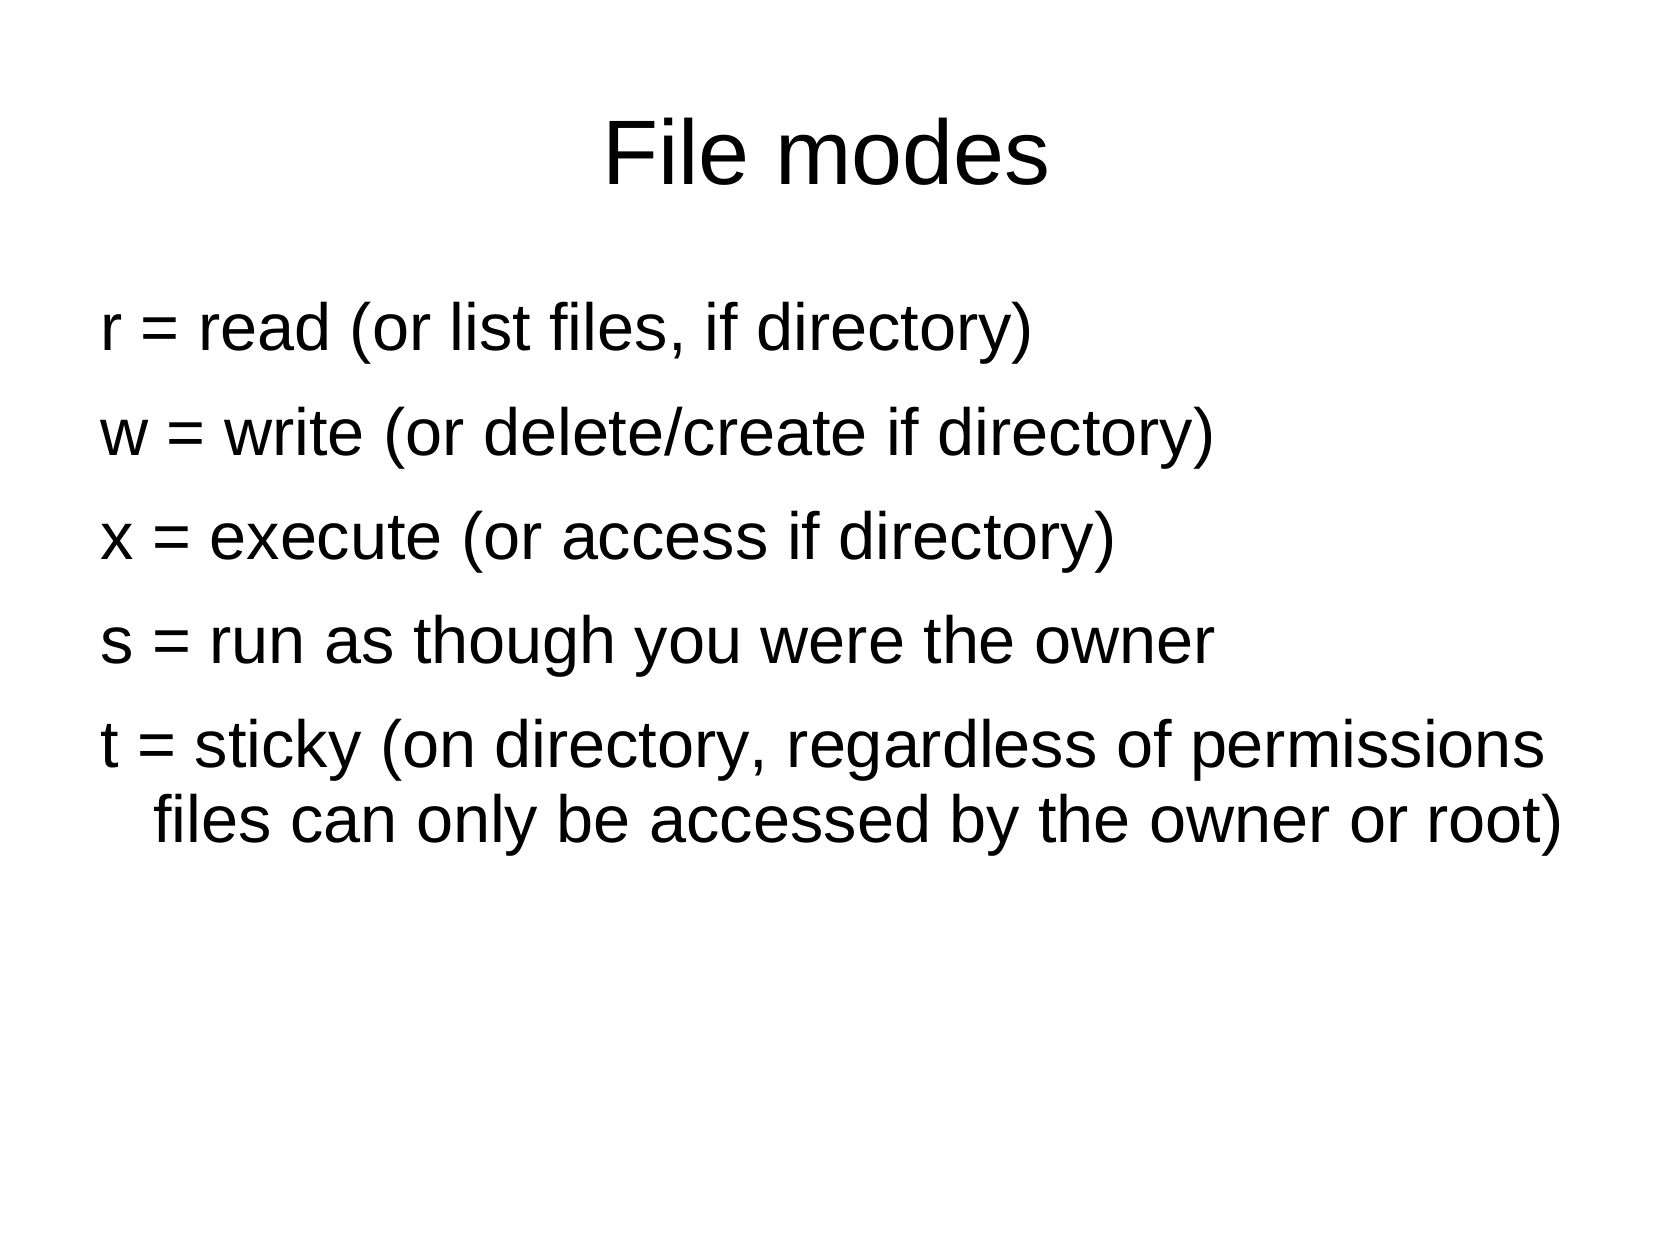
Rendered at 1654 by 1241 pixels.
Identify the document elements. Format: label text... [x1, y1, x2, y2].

title File modes [82, 49, 1571, 257]
list r = read (or list files, if directory) w = write (or delete/create if directory) x = execute (or access if directory) s = run as though you were the owner t = sticky (on directory, regardless of permissions files can only be accessed by the owner or root) [82, 290, 1571, 1109]
